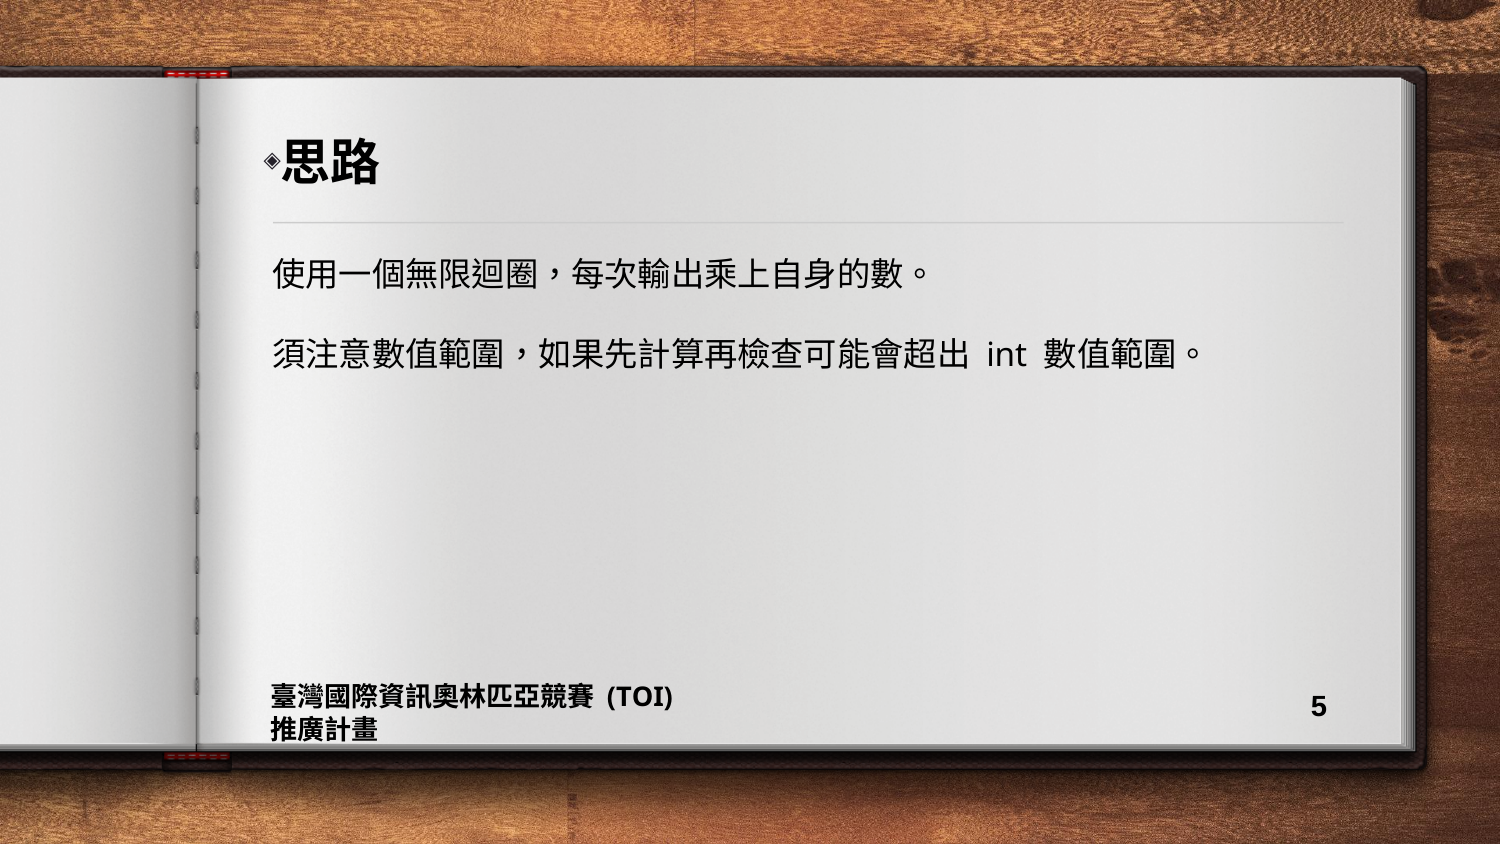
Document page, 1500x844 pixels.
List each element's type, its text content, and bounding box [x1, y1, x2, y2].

text_box 使用一個無限迴圈，每次輸出乘上自身的數。 須注意數值範圍，如果先計算再檢查可能會超出 int 數值範圍。 [257, 245, 1311, 382]
text_box 思路 [248, 115, 1190, 205]
text_box 5 [1295, 672, 1386, 737]
